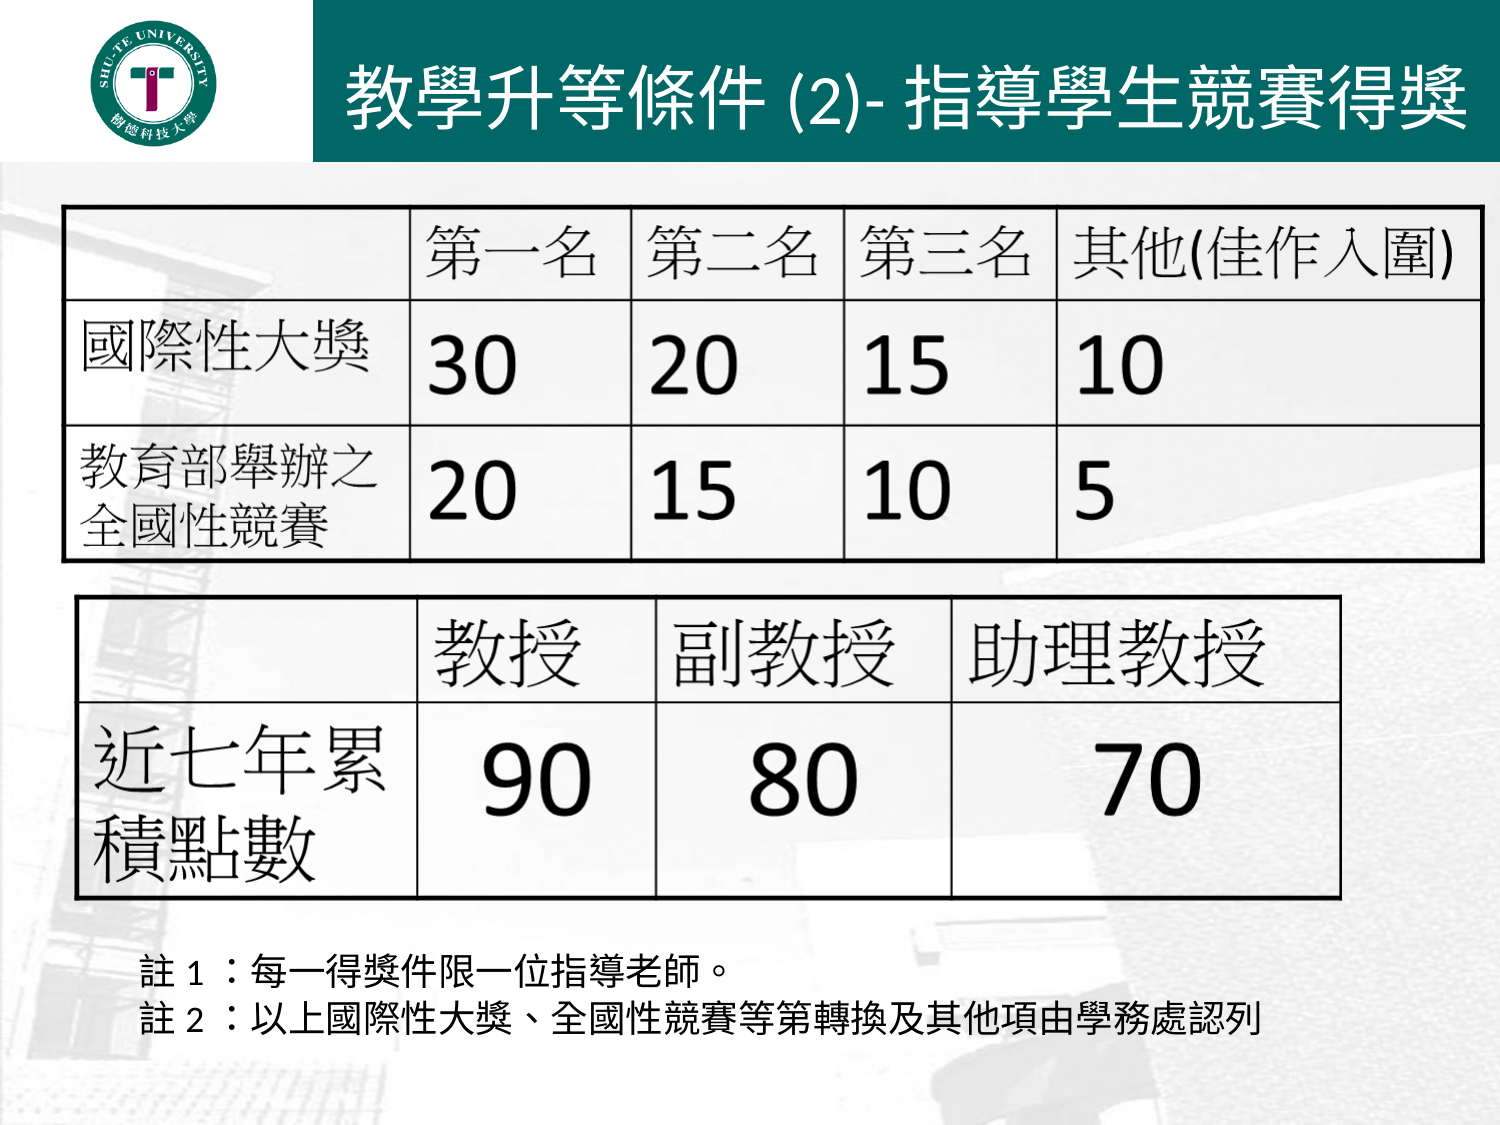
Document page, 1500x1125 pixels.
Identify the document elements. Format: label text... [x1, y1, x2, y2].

text_box 註1：每一得獎件限一位指導老師。 註2：以上國際性大獎、全國性競賽等第轉換及其他項由學務處認列 [123, 940, 1294, 1069]
title 教學升等條件(2)-指導學生競賽得獎 [283, 31, 1500, 161]
picture [43, 197, 1492, 935]
